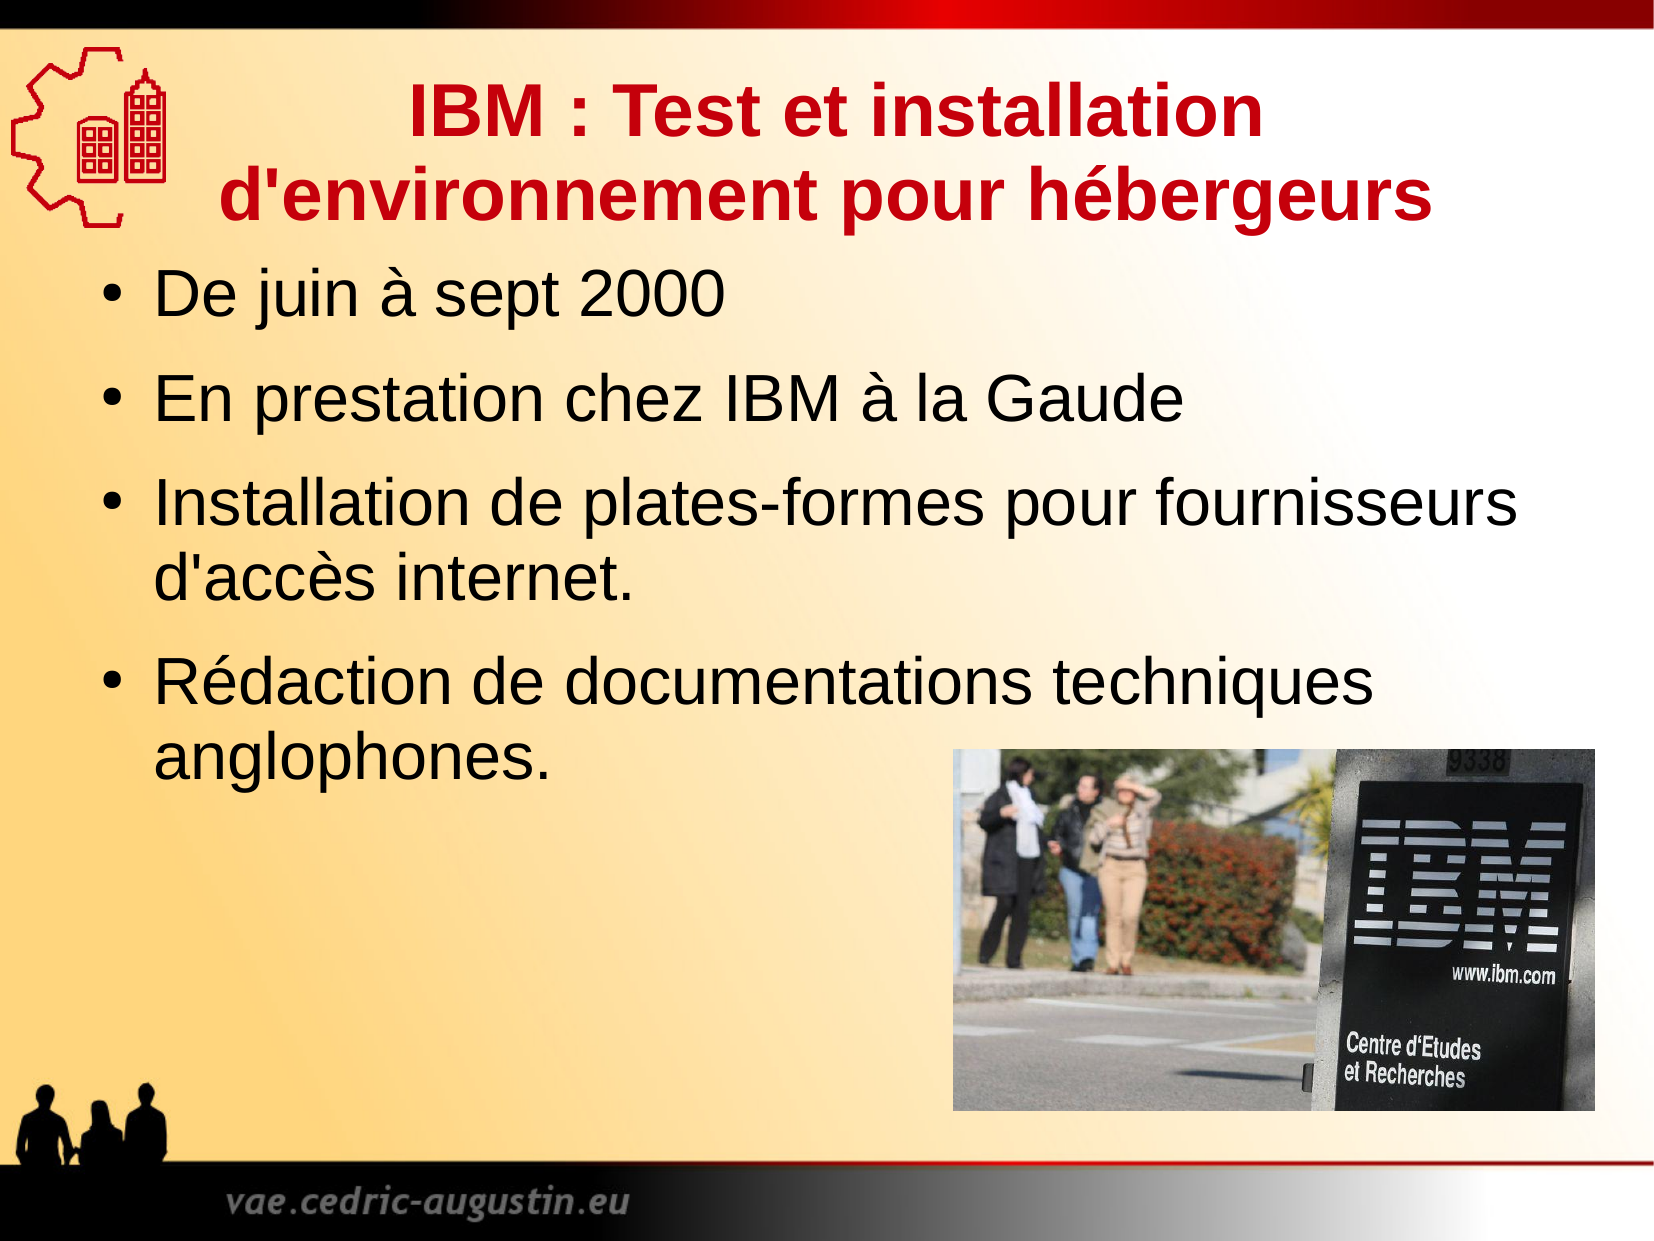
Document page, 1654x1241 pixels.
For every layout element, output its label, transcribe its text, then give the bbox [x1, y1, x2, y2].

list De juin à sept 2000 En prestation chez IBM à la Gaude Installation de plates-formes pour fournisseurs d'accès internet. Rédaction de documentations techniques anglophones. [82, 256, 1536, 1099]
picture [0, 0, 1654, 1241]
title IBM : Test et installation d'environnement pour hébergeurs [82, 49, 1571, 257]
